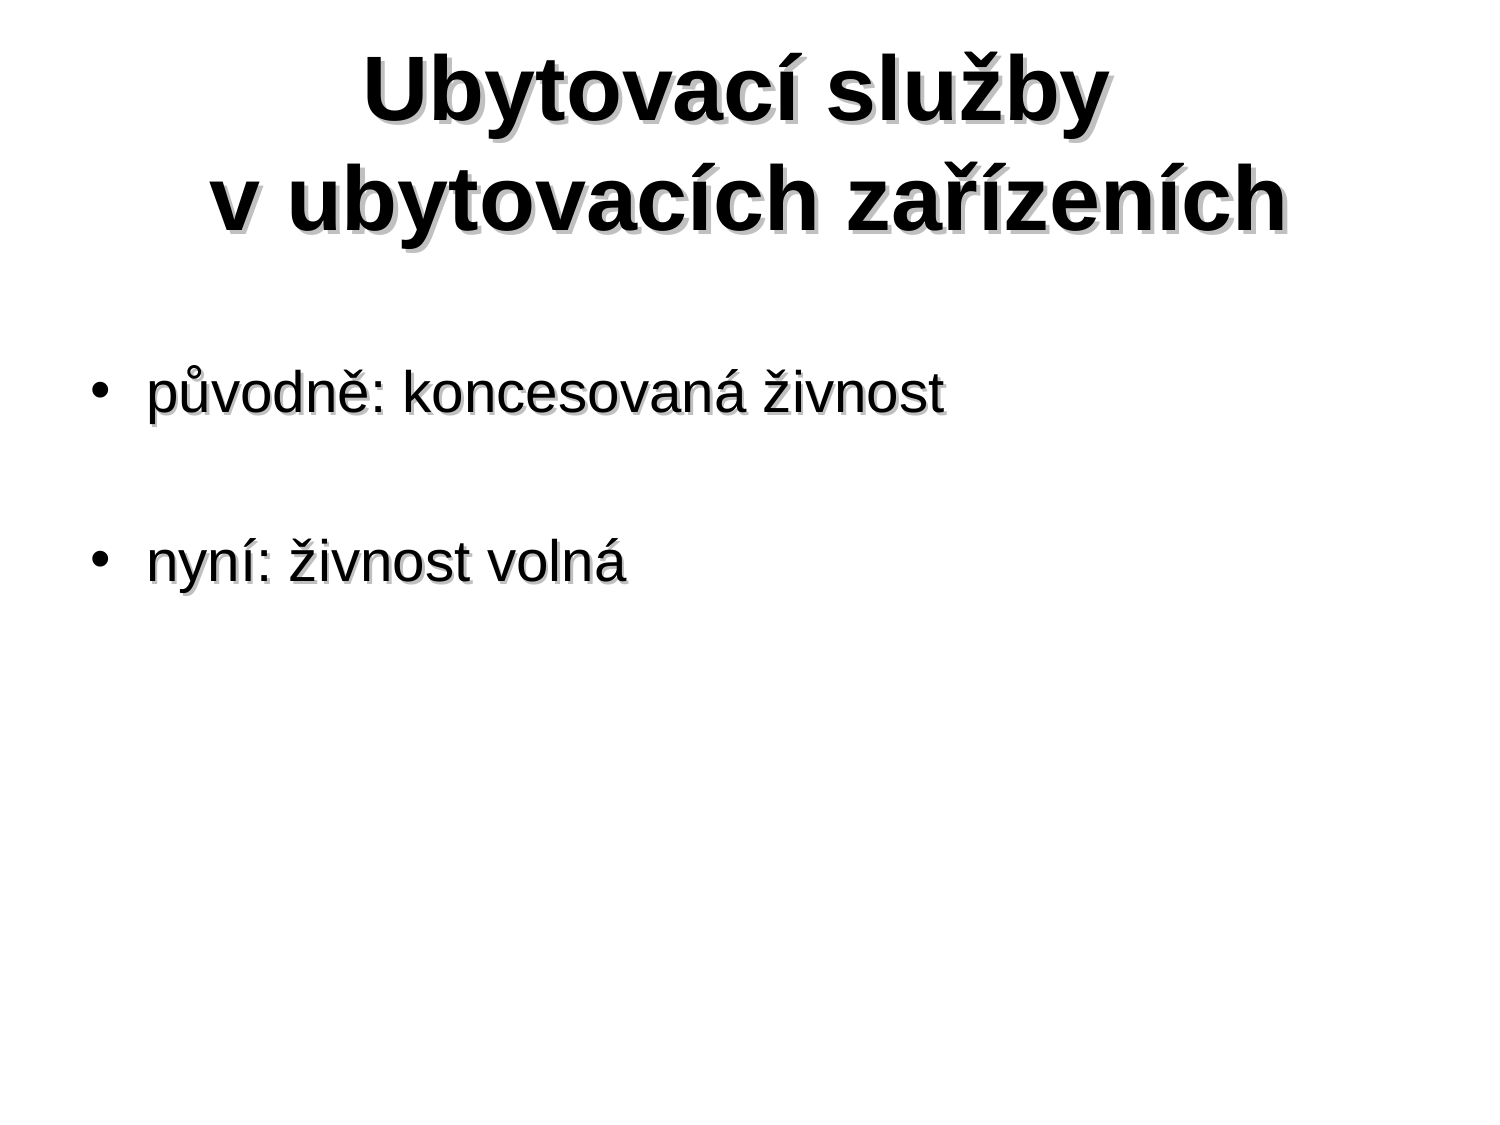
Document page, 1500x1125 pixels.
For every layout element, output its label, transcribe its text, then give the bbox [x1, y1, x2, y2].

title Ubytovací služby v ubytovacích zařízeních [75, 21, 1426, 257]
list původně: koncesovaná živnost nyní: živnost volná [75, 262, 1426, 1006]
